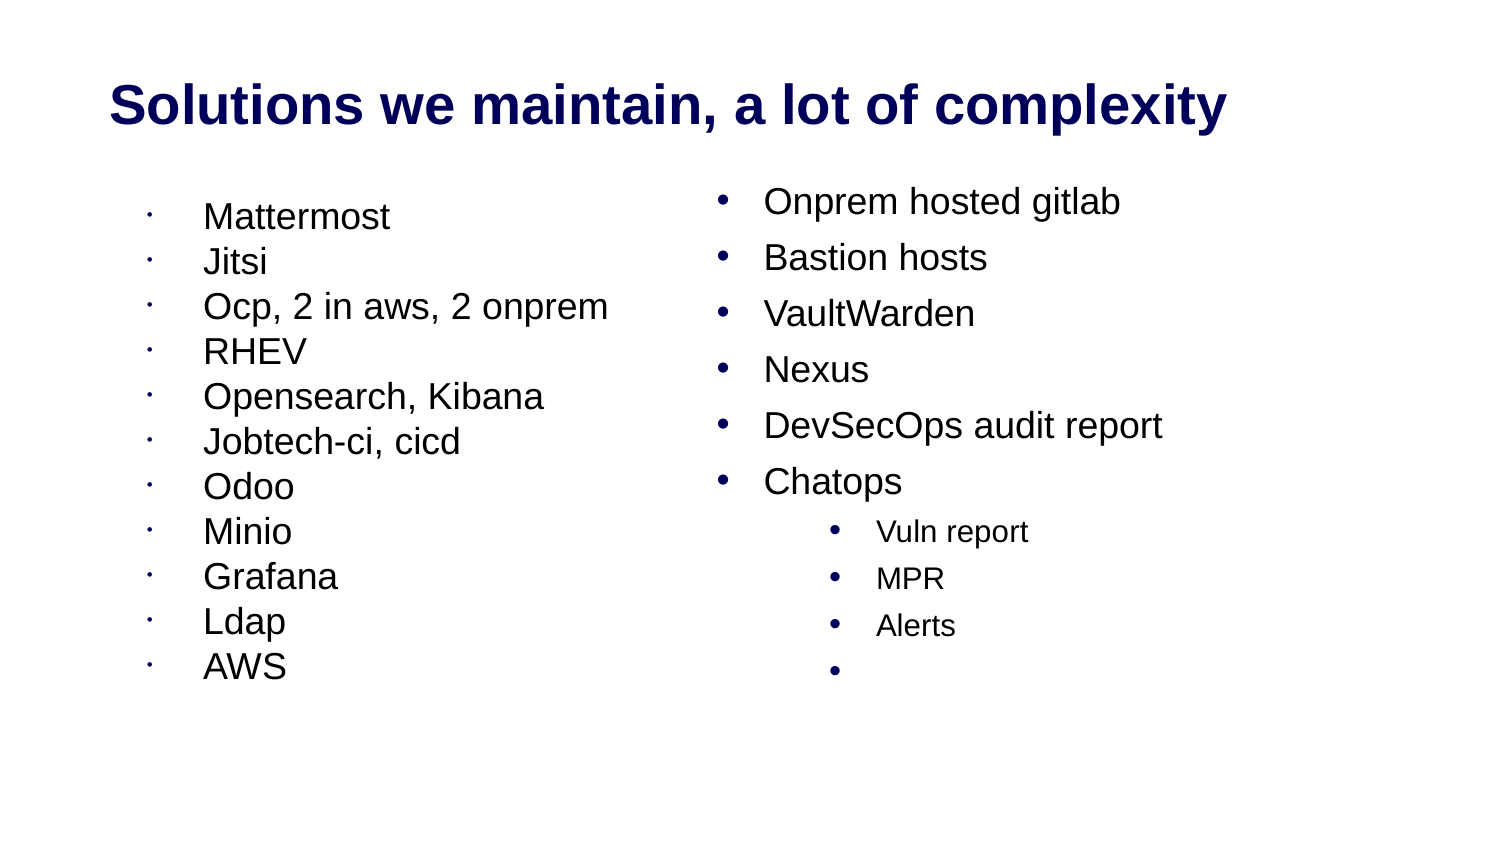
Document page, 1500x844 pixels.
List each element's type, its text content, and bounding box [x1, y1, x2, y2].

list Mattermost Jitsi Ocp, 2 in aws, 2 onprem RHEV Opensearch, Kibana Jobtech-ci, cicd Odoo Minio Grafana Ldap AWS [94, 177, 690, 739]
list Onprem hosted gitlab Bastion hosts VaultWarden Nexus DevSecOps audit report Chatops Vuln report MPR Alerts [716, 177, 1312, 739]
title Solutions we maintain, a lot of complexity [94, 53, 1312, 164]
